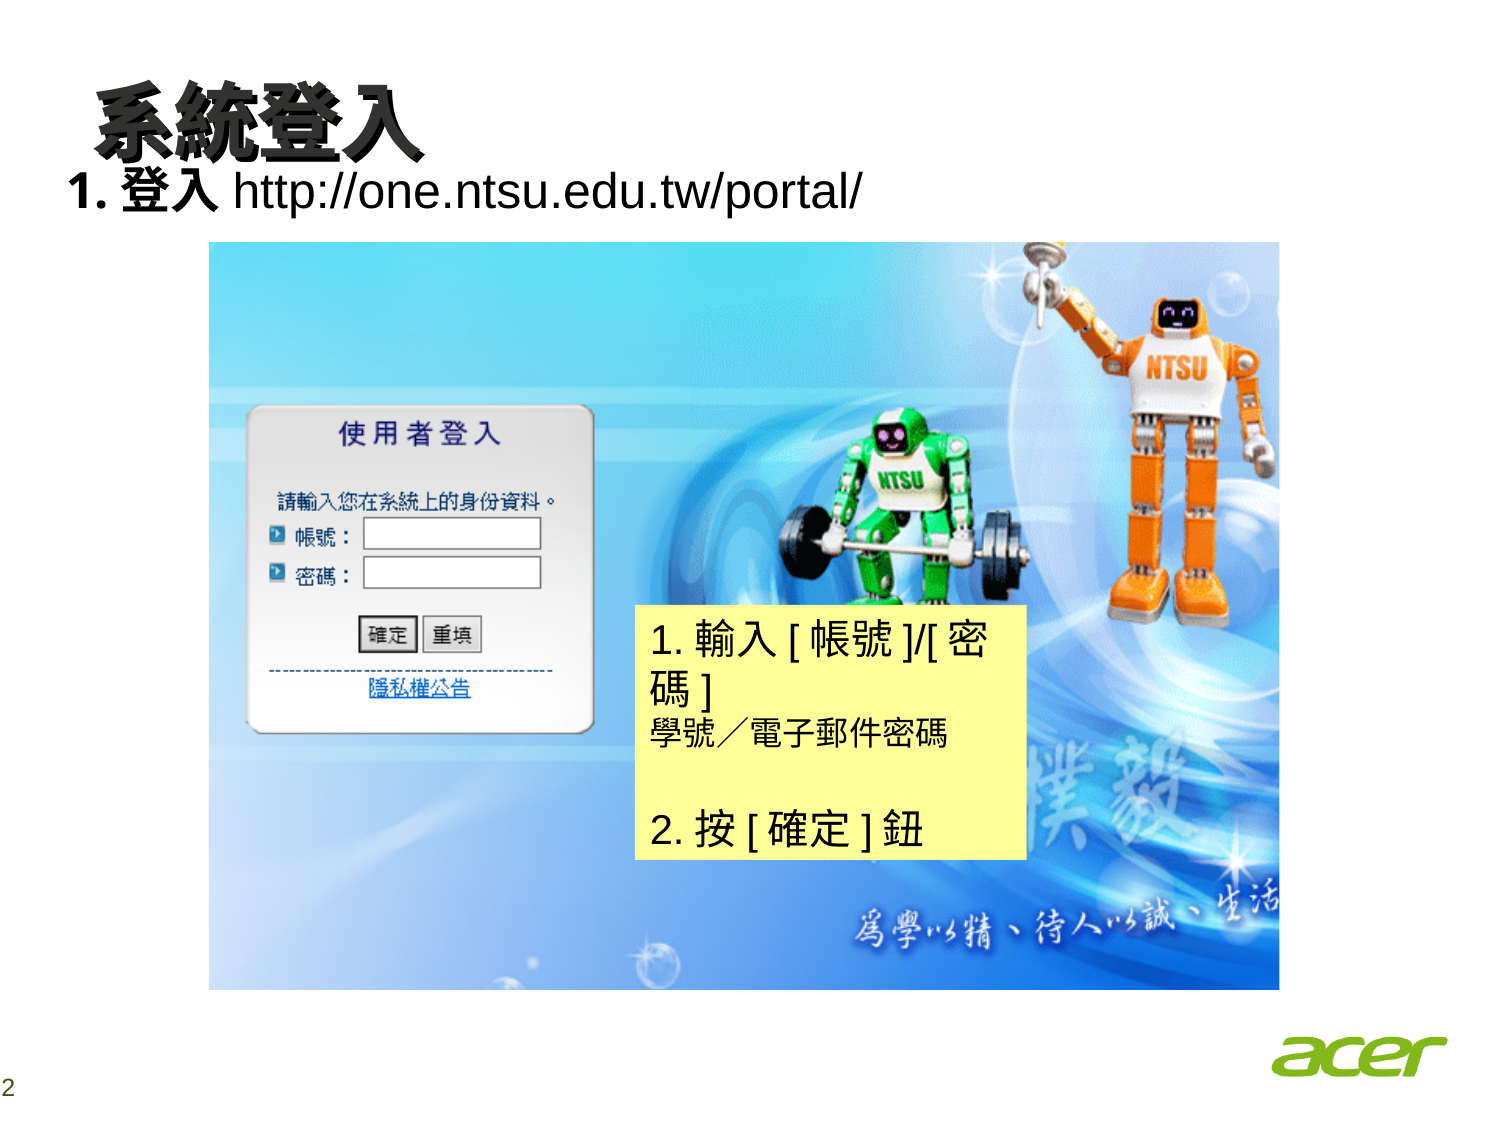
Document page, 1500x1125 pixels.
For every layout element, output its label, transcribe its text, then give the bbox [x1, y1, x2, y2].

title 系統登入 [29, 19, 1459, 162]
text_box 1.登入http://one.ntsu.edu.tw/portal/ [50, 151, 1422, 228]
text_box 1.輸入[帳號]/[密碼] 學號／電子郵件密碼 2.按[確定]鈕 [634, 604, 1027, 812]
text_box [0, 1056, 140, 1117]
picture [208, 242, 1280, 990]
